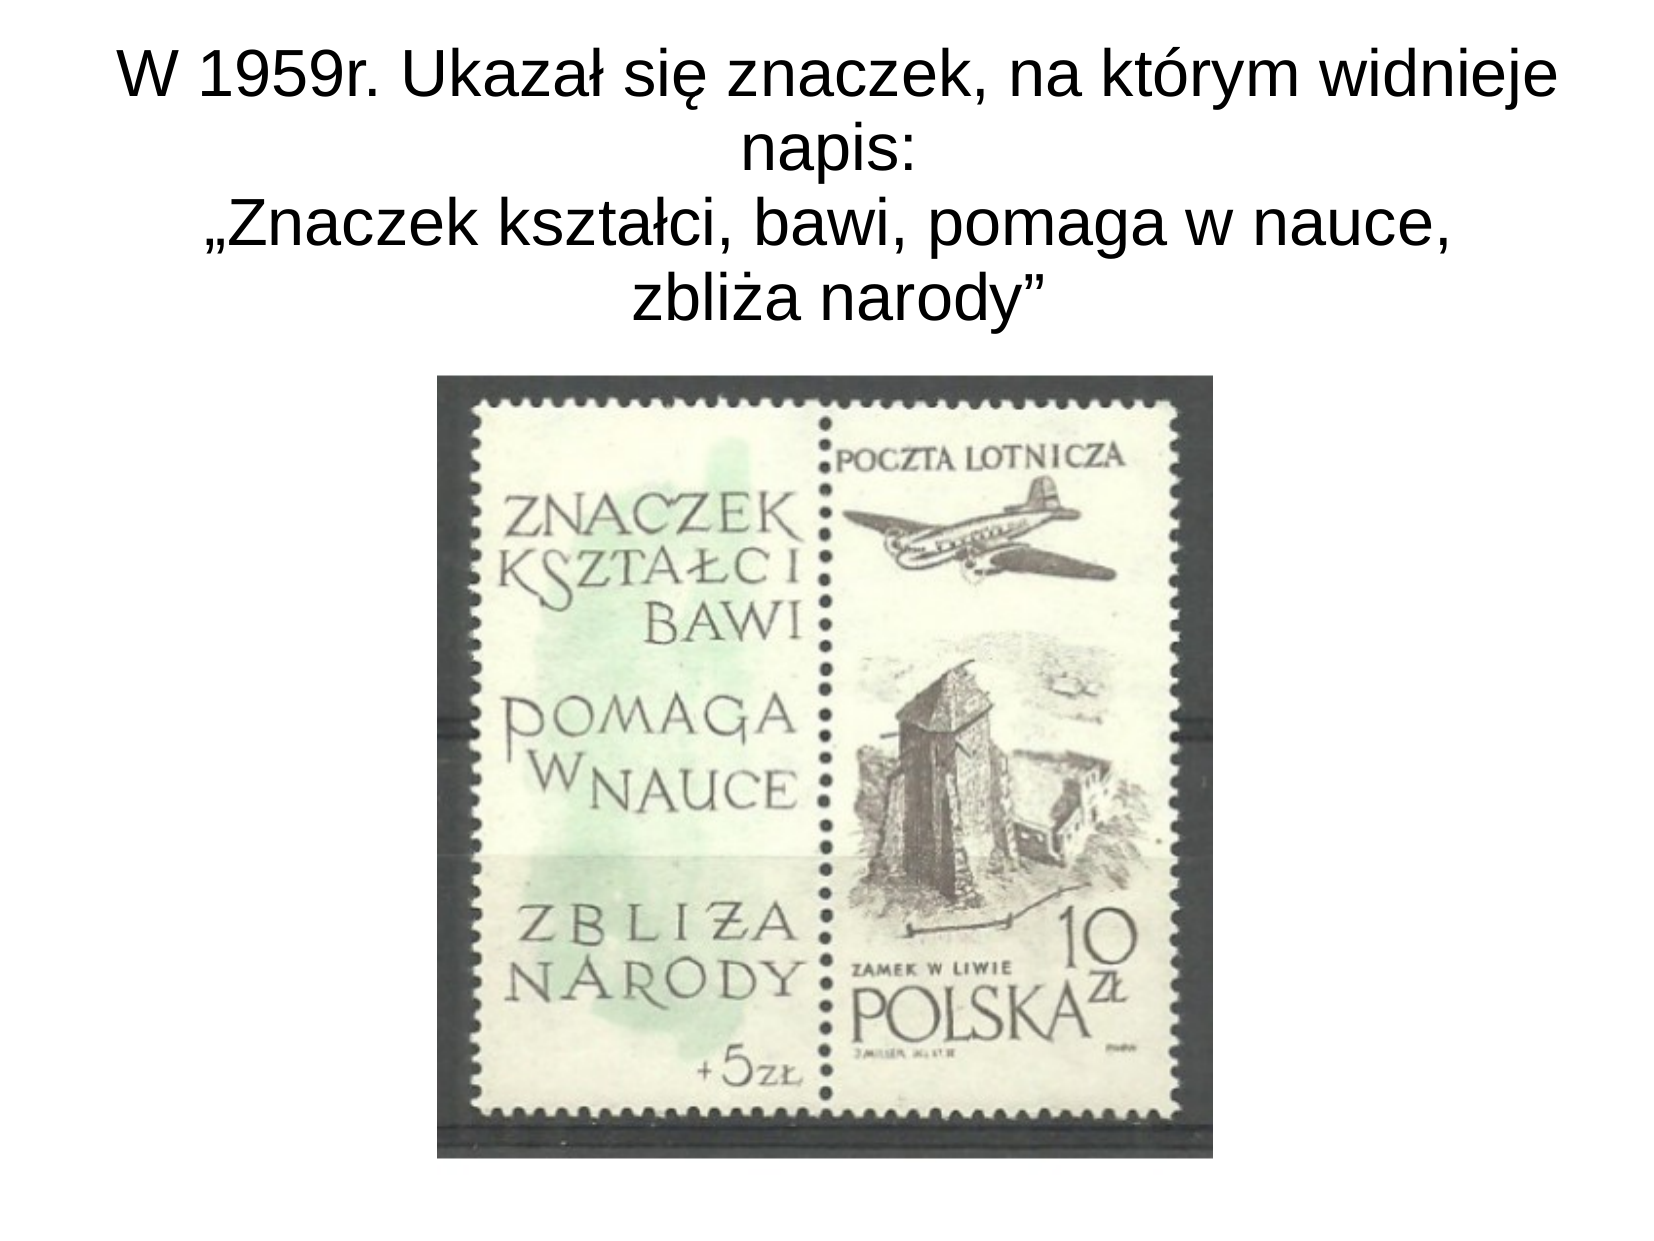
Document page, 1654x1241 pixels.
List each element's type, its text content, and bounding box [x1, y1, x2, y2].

subtitle W 1959r. Ukazał się znaczek, na którym widnieje napis: „Znaczek kształci, bawi, pomaga w nauce, zbliża narody” [94, 35, 1583, 485]
picture [437, 342, 1213, 1193]
